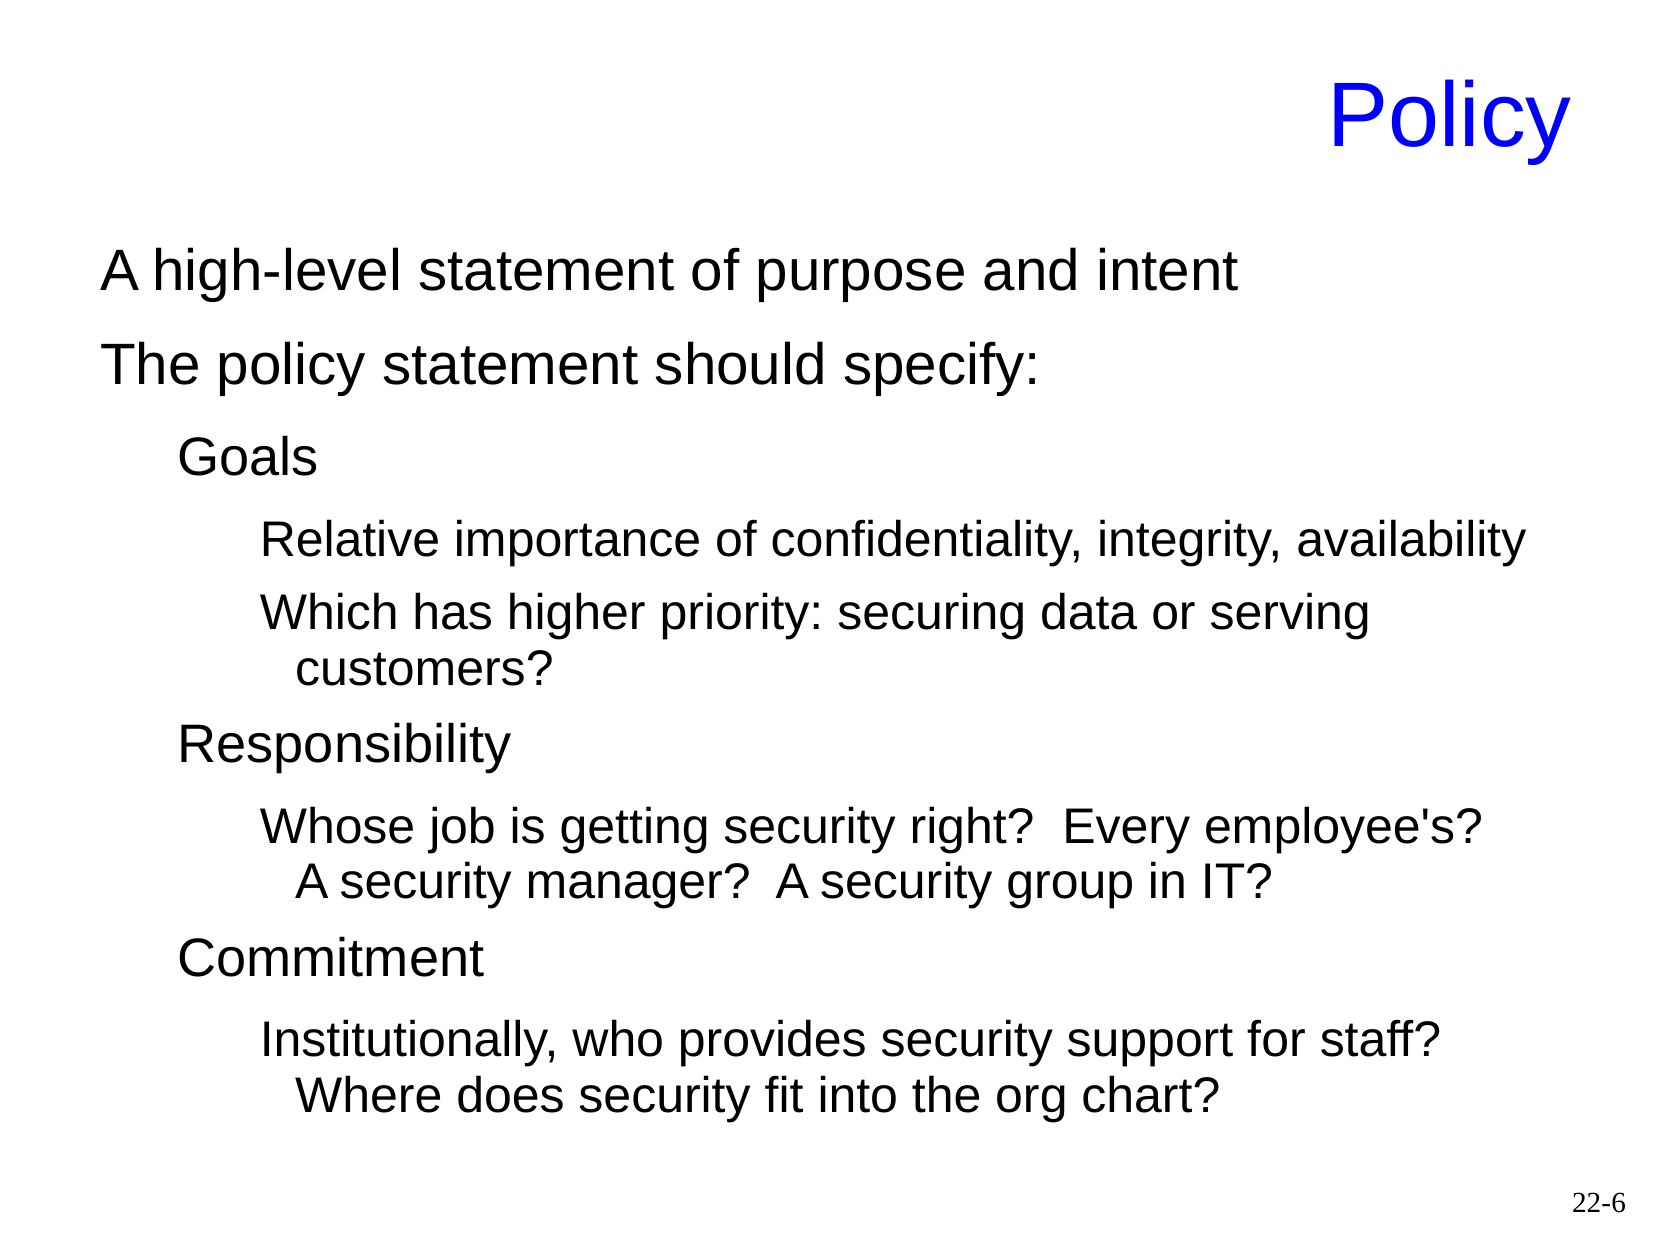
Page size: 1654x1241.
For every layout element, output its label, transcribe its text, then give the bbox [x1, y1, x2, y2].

list A high-level statement of purpose and intent The policy statement should specify: Goals Relative importance of confidentiality, integrity, availability Which has higher priority: securing data or serving customers? Responsibility Whose job is getting security right? Every employee's? A security manager? A security group in IT? Commitment Institutionally, who provides security support for staff? Where does security fit into the org chart? [82, 237, 1571, 1156]
title Policy [84, 18, 1573, 211]
